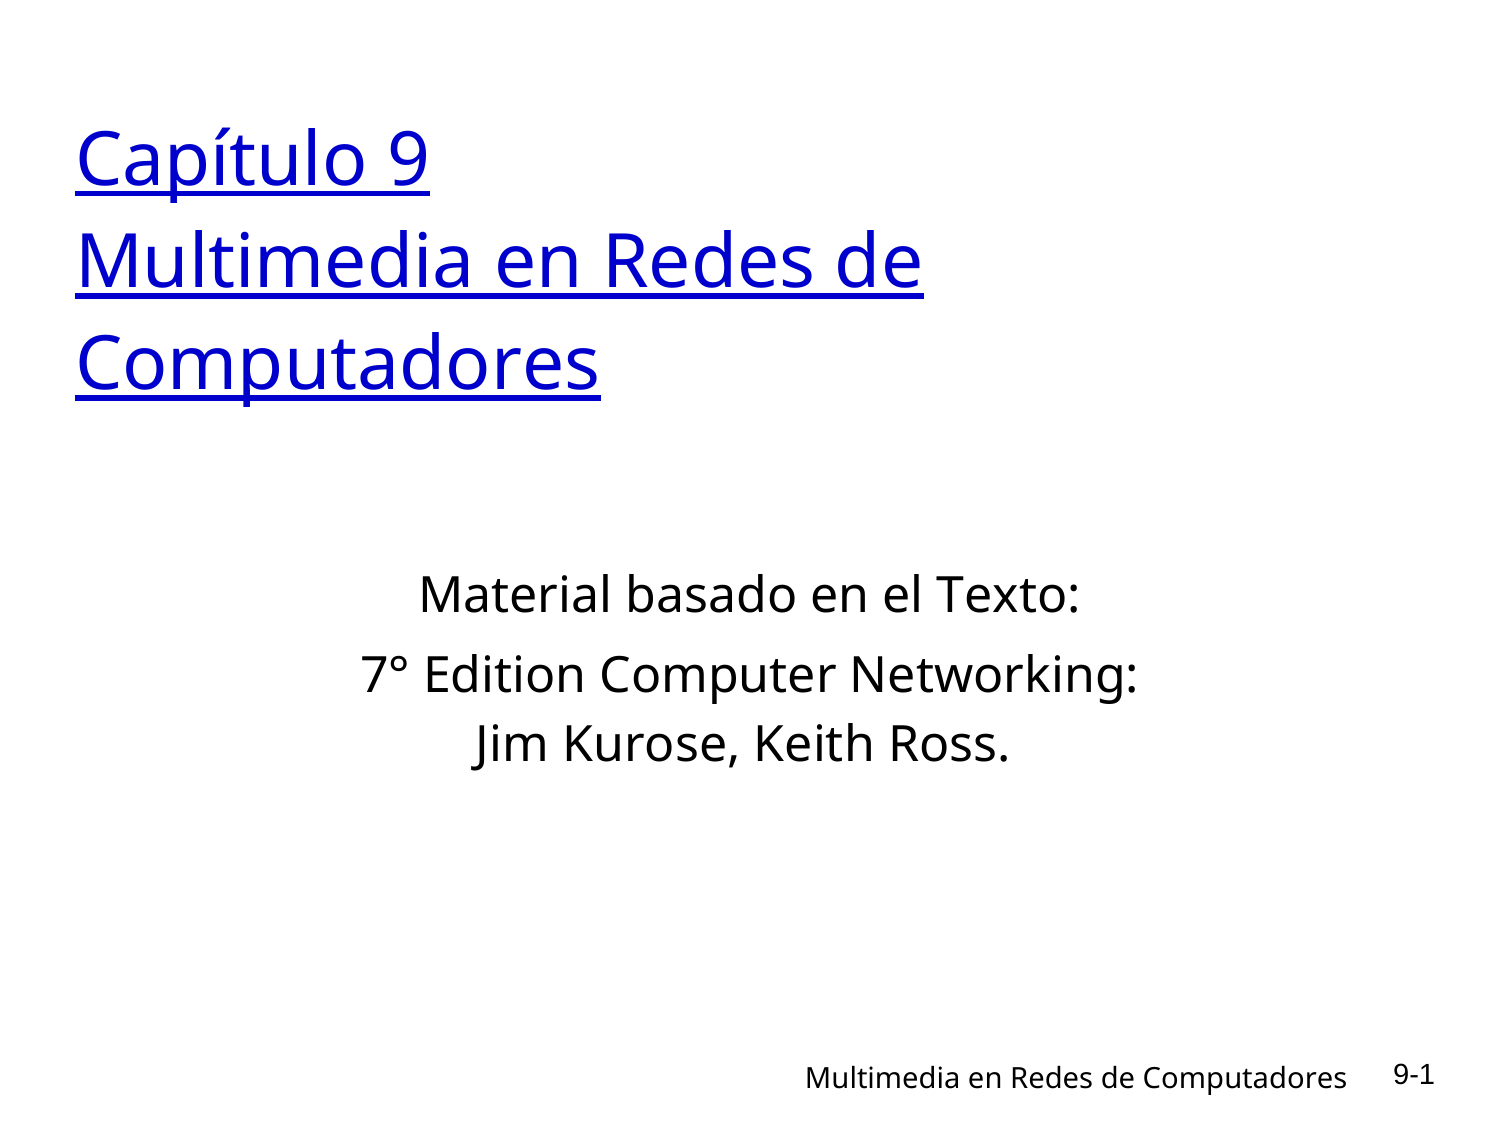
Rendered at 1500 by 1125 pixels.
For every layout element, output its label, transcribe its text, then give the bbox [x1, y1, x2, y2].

title Capítulo 9 Multimedia en Redes de Computadores [75, 127, 1351, 390]
subtitle Material basado en el Texto: 7° Edition Computer Networking: Jim Kurose, Keith Ross. [112, 472, 1388, 863]
